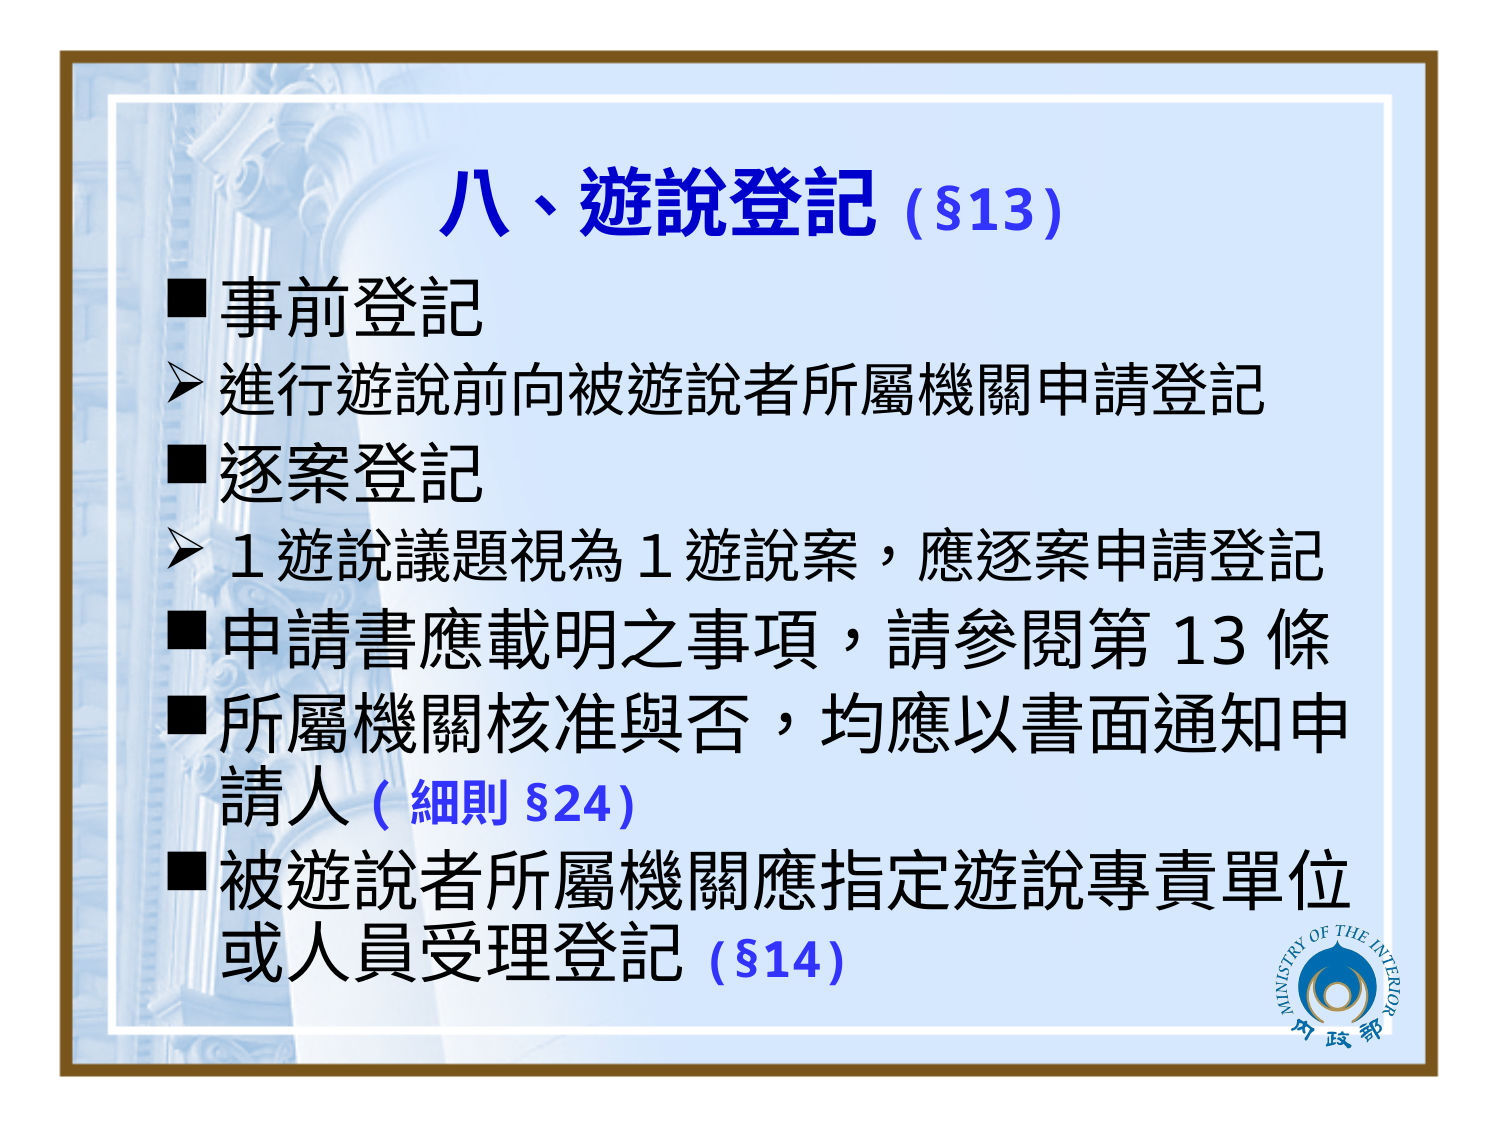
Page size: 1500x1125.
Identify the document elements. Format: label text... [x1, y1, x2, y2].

title 八、遊說登記(§13) [159, 125, 1350, 267]
list 事前登記 進行遊說前向被遊說者所屬機關申請登記 逐案登記 １遊說議題視為１遊說案，應逐案申請登記 申請書應載明之事項，請參閱第13條 所屬機關核准與否，均應以書面通知申請人(細則§24) 被遊說者所屬機關應指定遊說專責單位或人員受理登記(§14) [147, 267, 1373, 1012]
picture [0, 0, 1500, 1125]
